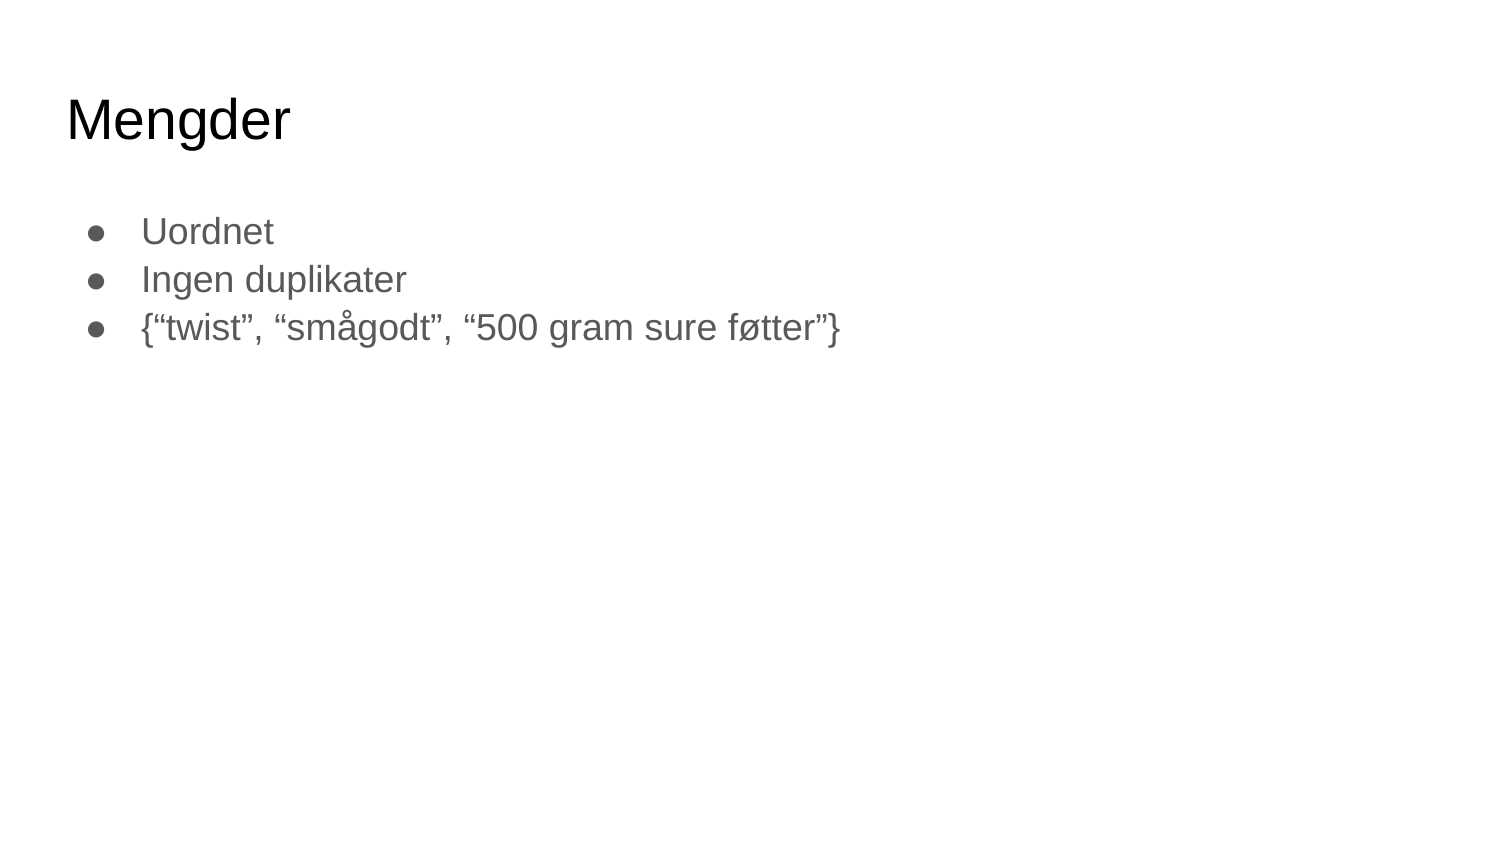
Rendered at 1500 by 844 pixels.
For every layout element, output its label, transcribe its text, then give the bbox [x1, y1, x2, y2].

title Mengder [51, 72, 1449, 167]
list Uordnet Ingen duplikater {“twist”, “smågodt”, “500 gram sure føtter”} [51, 189, 1449, 750]
